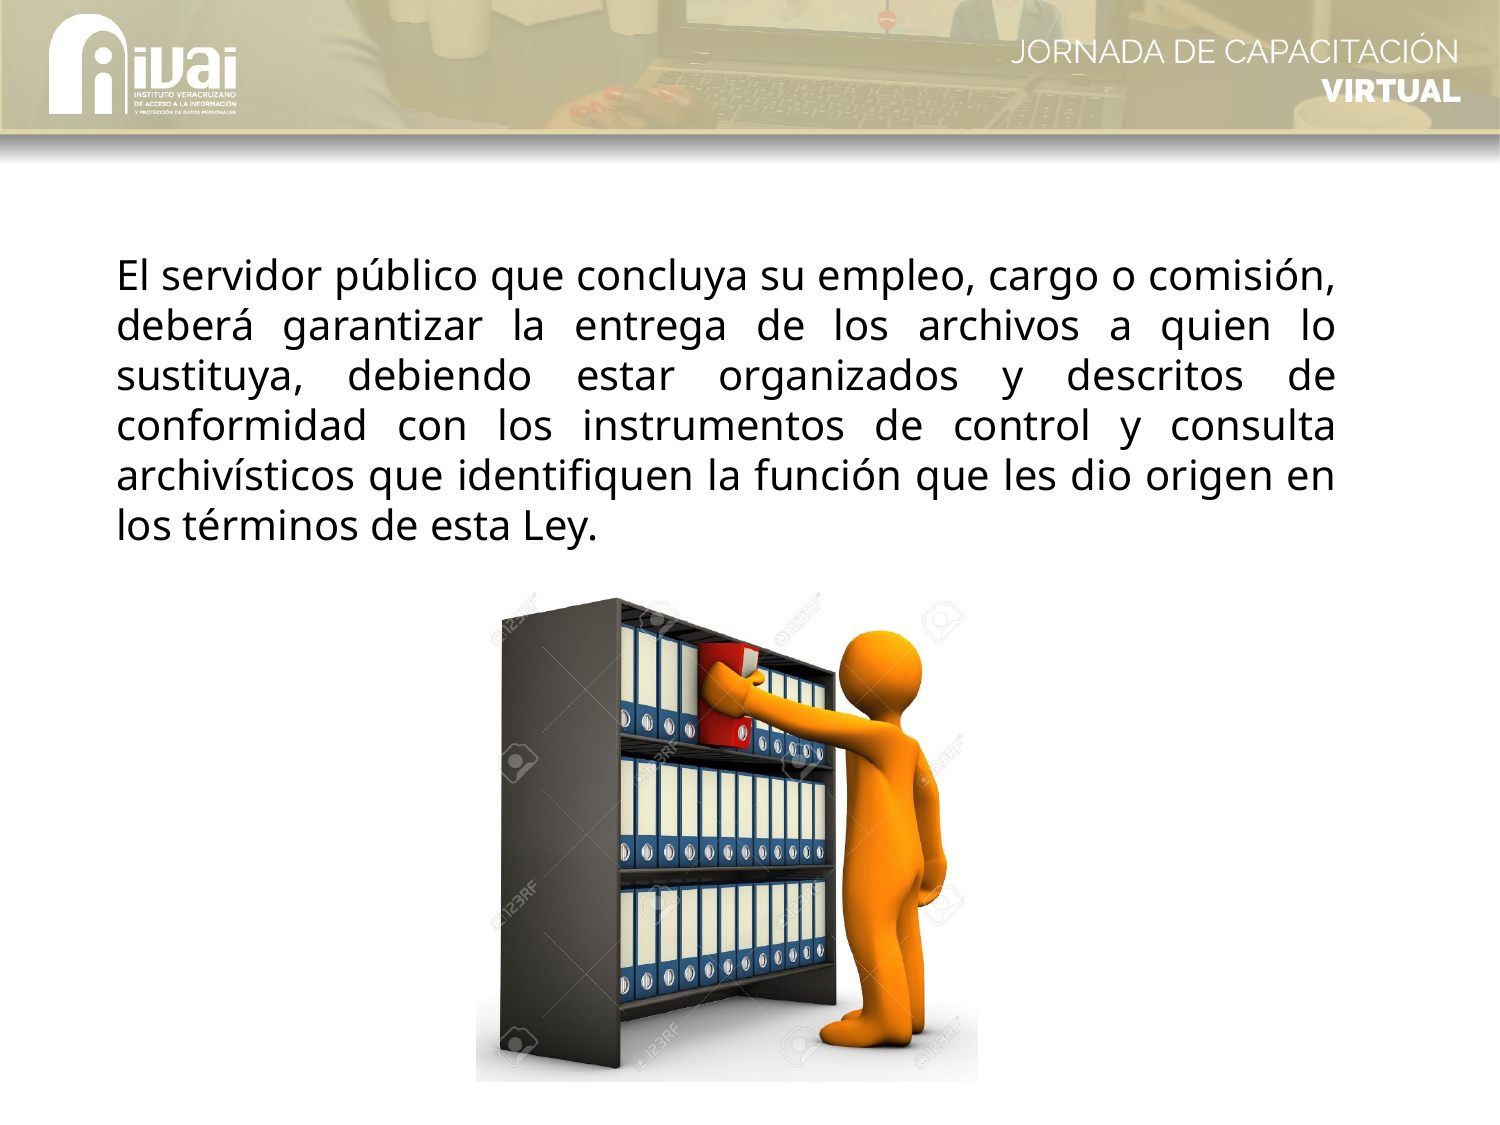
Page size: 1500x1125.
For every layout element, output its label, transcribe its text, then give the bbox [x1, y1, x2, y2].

picture [476, 580, 978, 1082]
text_box El servidor público que concluya su empleo, cargo o comisión, deberá garantizar la entrega de los archivos a quien lo sustituya, debiendo estar organizados y descritos de conformidad con los instrumentos de control y consulta archivísticos que identifiquen la función que les dio origen en los términos de esta Ley. [101, 242, 1352, 557]
